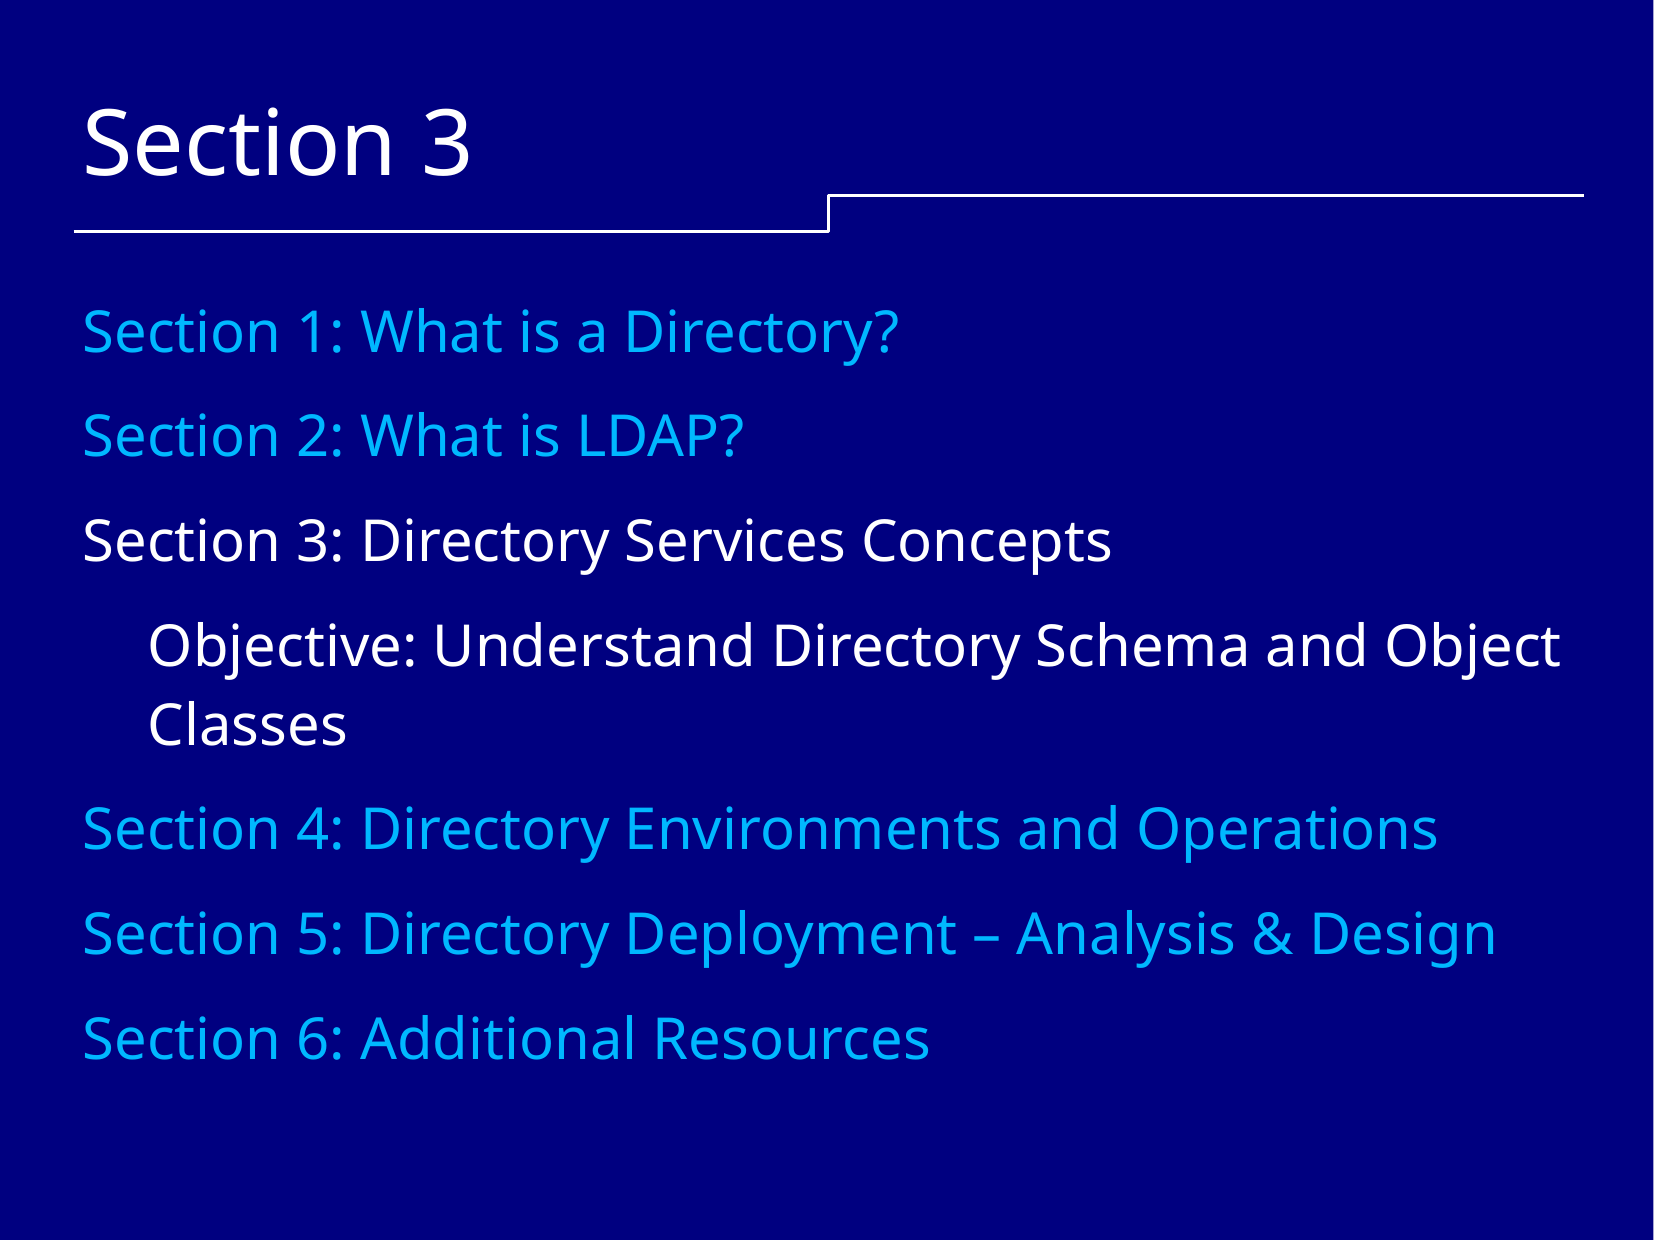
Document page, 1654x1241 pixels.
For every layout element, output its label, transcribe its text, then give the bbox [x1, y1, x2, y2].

title Section 3 [82, 49, 1571, 232]
list Section 1: What is a Directory? Section 2: What is LDAP? Section 3: Directory Services Concepts Objective: Understand Directory Schema and Object Classes Section 4: Directory Environments and Operations Section 5: Directory Deployment – Analysis & Design Section 6: Additional Resources [82, 290, 1571, 1109]
